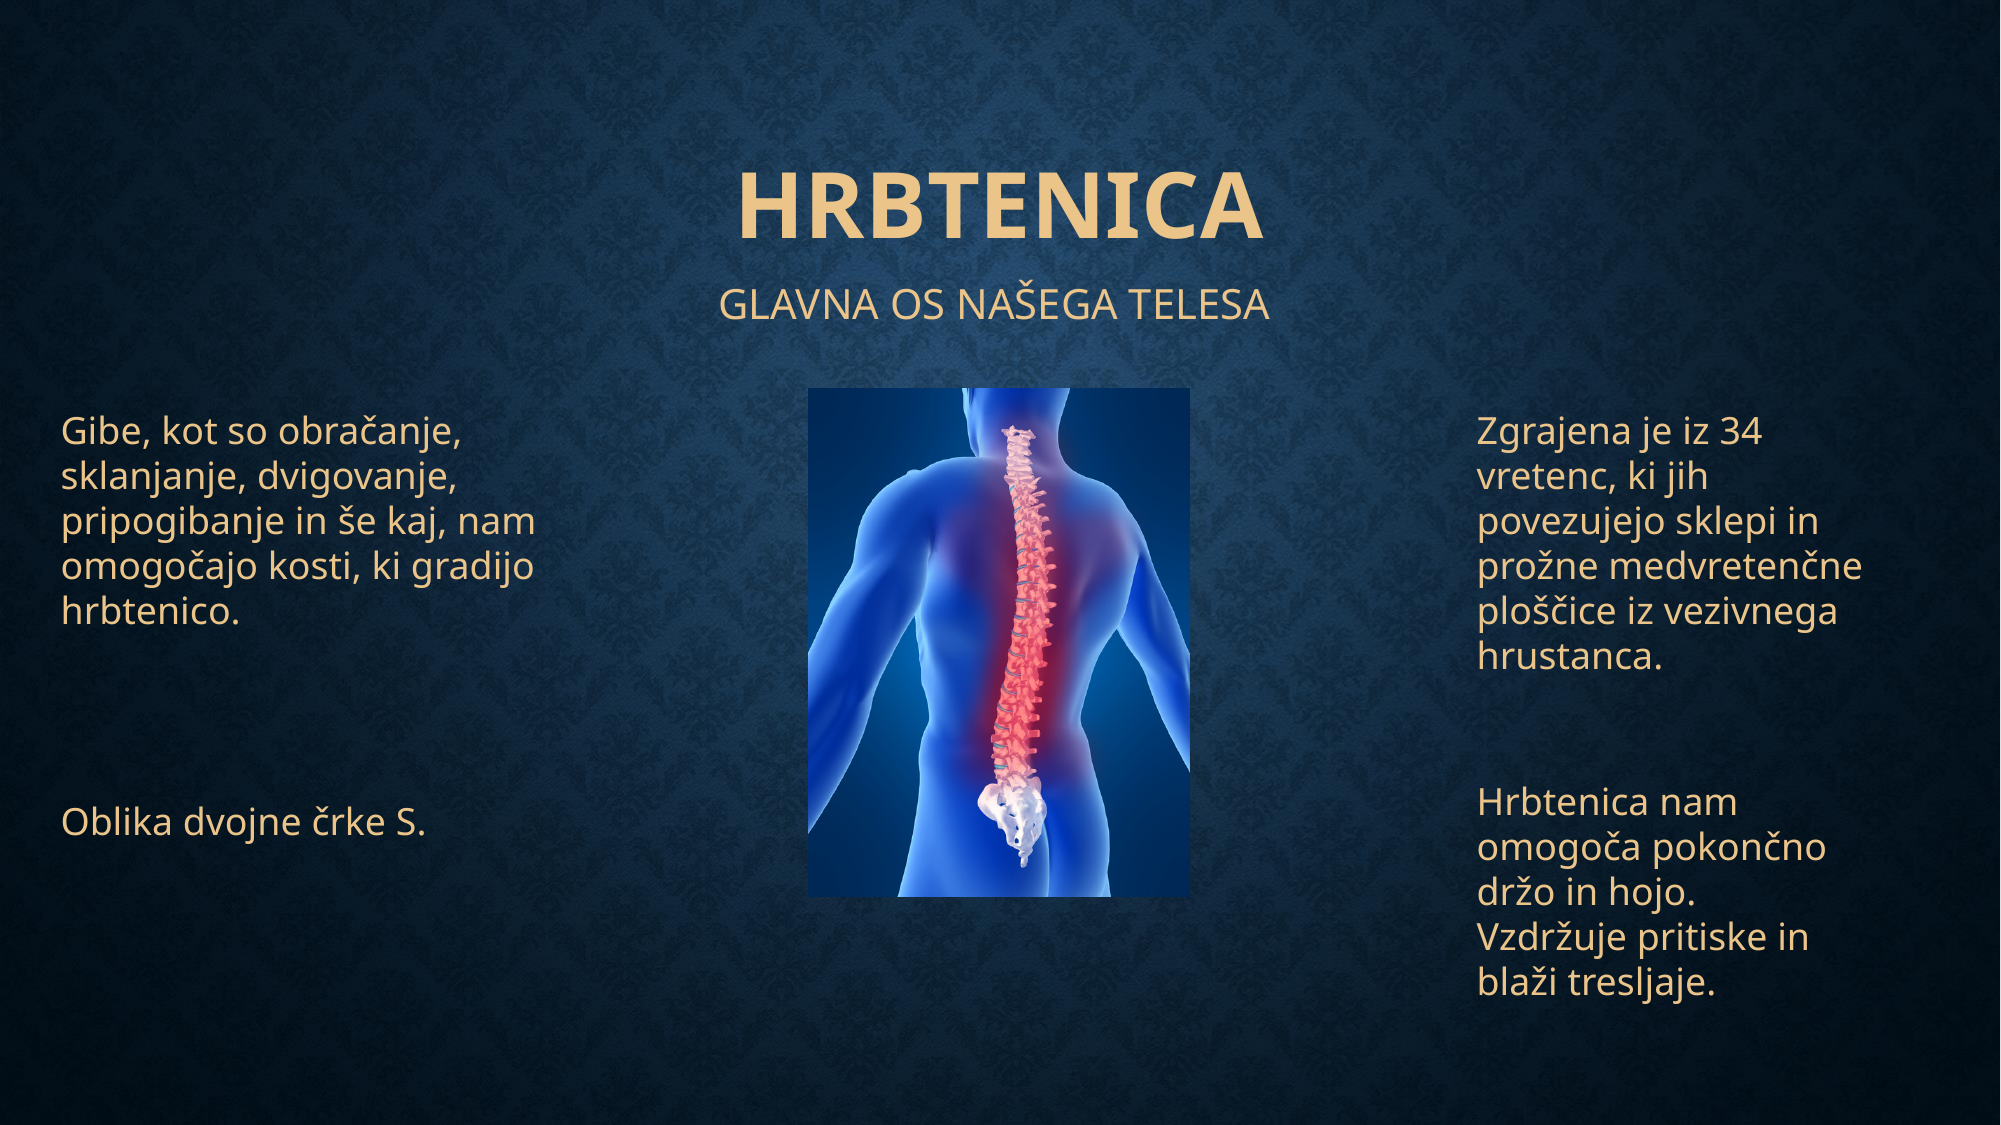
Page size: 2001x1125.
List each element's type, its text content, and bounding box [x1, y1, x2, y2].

title HRBTENICA [150, 99, 1849, 318]
text_box Zgrajena je iz 34 vretenc, ki jih povezujejo sklepi in prožne medvretenčne ploščice iz vezivnega hrustanca. [1461, 399, 1891, 685]
text_box Hrbtenica nam omogoča pokončno držo in hojo. Vzdržuje pritiske in blaži tresljaje. [1461, 770, 1849, 1011]
text_box Oblika dvojne črke S. [45, 790, 467, 851]
picture [0, 0, 2001, 1125]
text_box Gibe, kot so obračanje, sklanjanje, dvigovanje, pripogibanje in še kaj, nam omogočajo kosti, ki gradijo hrbtenico. [45, 399, 639, 640]
text_box GLAVNA OS NAŠEGA TELESA [703, 270, 1337, 336]
